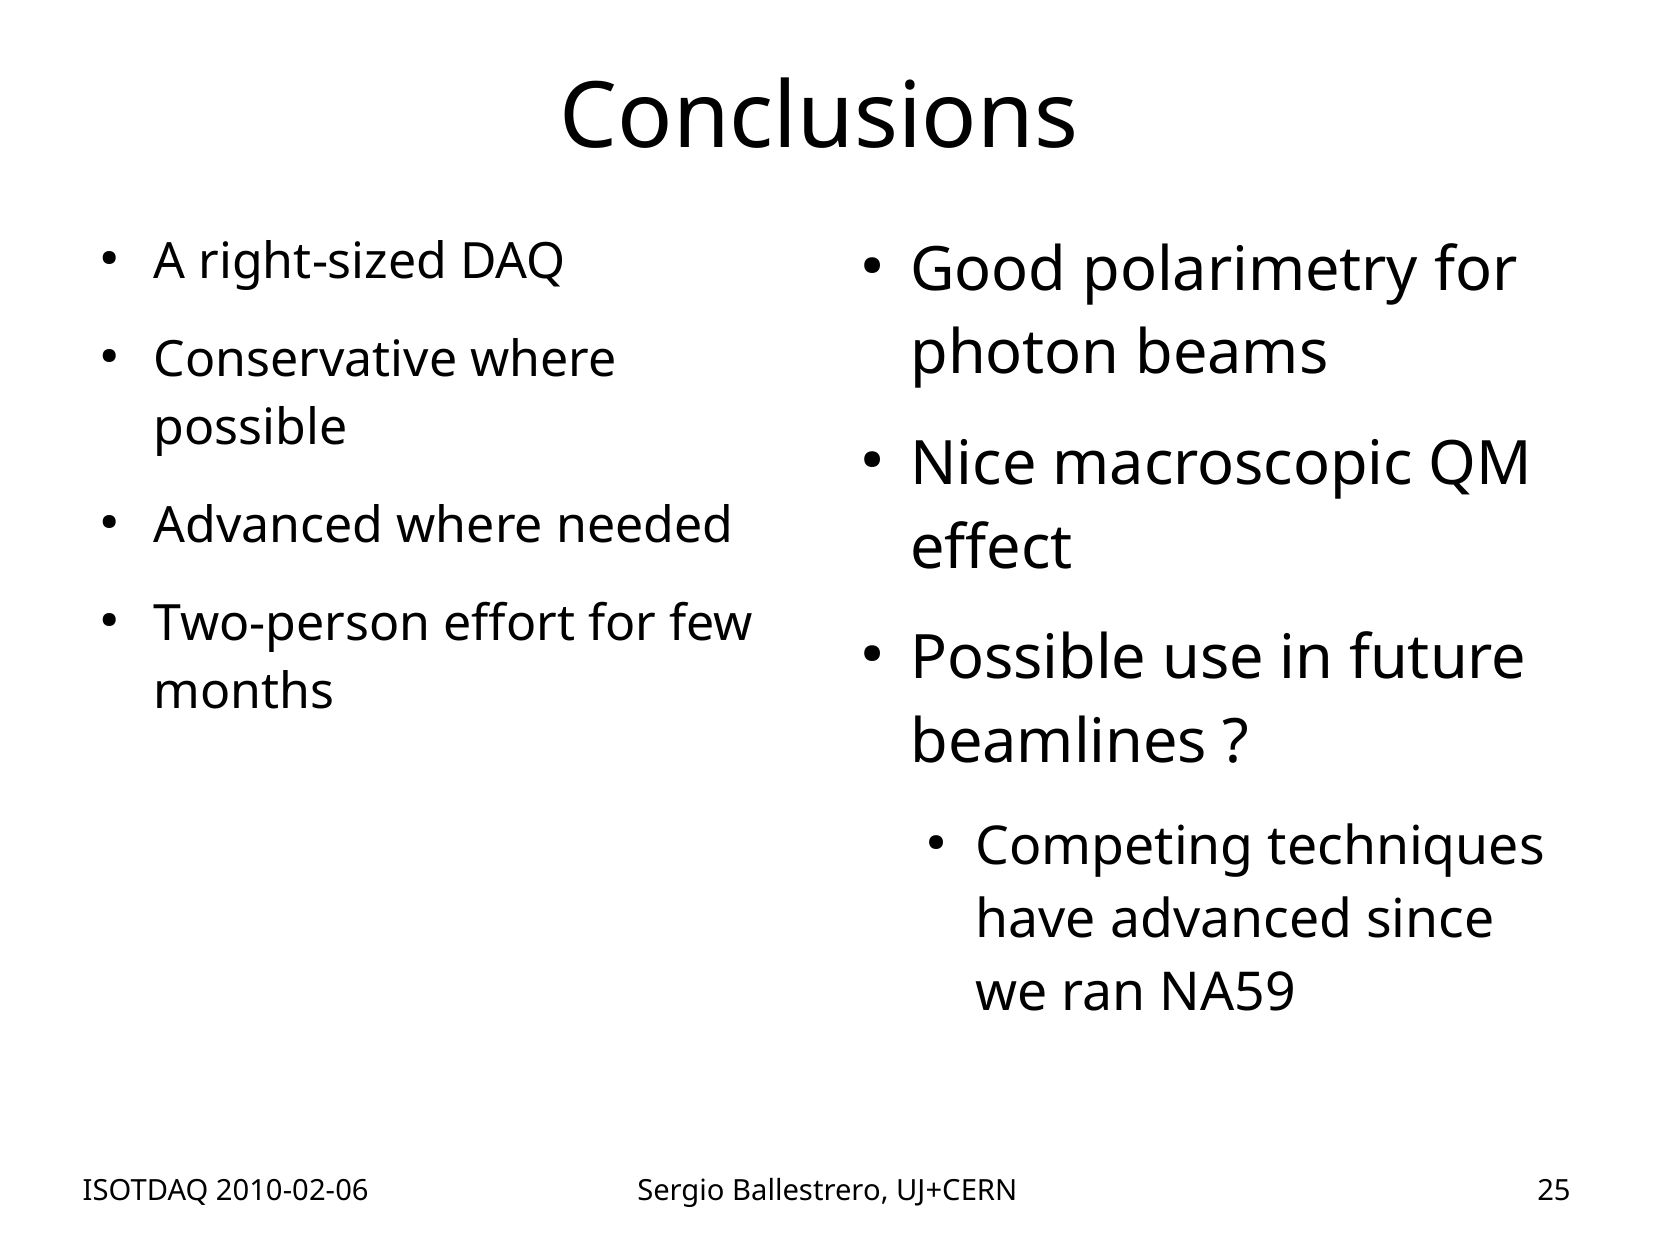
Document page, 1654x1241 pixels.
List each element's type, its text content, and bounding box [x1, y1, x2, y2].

list A right-sized DAQ Conservative where possible Advanced where needed Two-person effort for few months [82, 225, 809, 1044]
list Good polarimetry for photon beams Nice macroscopic QM effect Possible use in future beamlines ? Competing techniques have advanced since we ran NA59 [845, 225, 1572, 1044]
title Conclusions [75, 37, 1564, 188]
